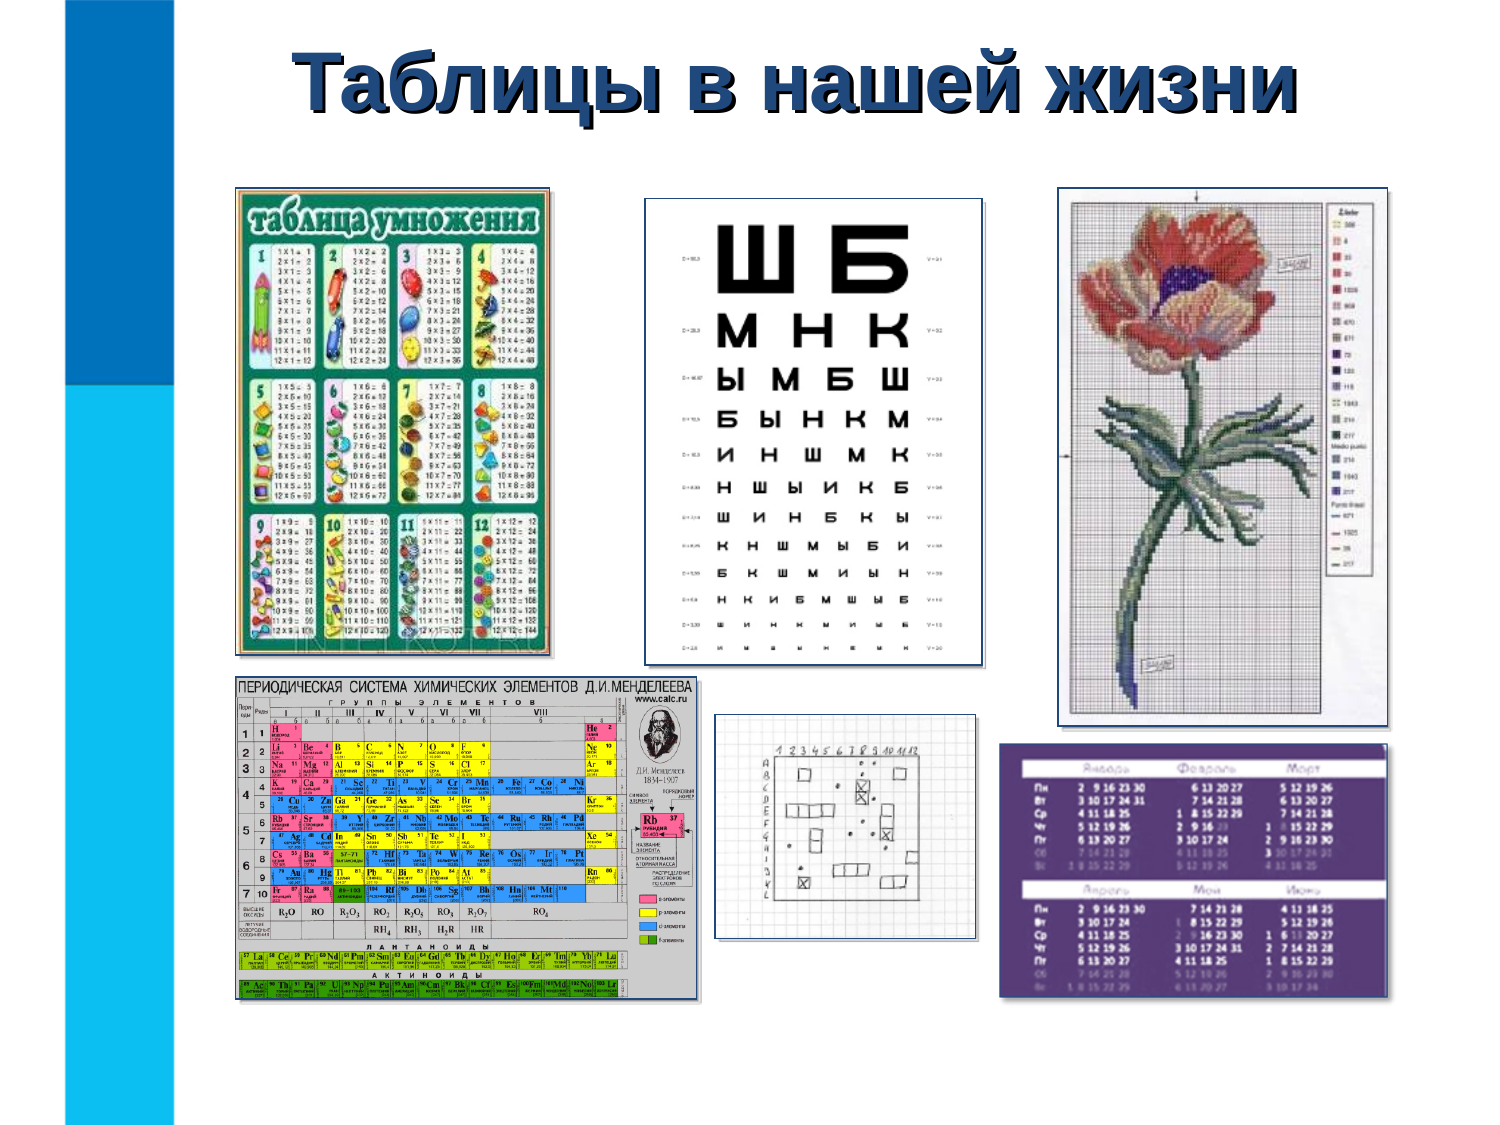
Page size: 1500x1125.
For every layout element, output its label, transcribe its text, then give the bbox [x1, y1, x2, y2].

picture [0, 0, 1500, 1125]
title Таблицы в нашей жизни [165, 11, 1426, 142]
